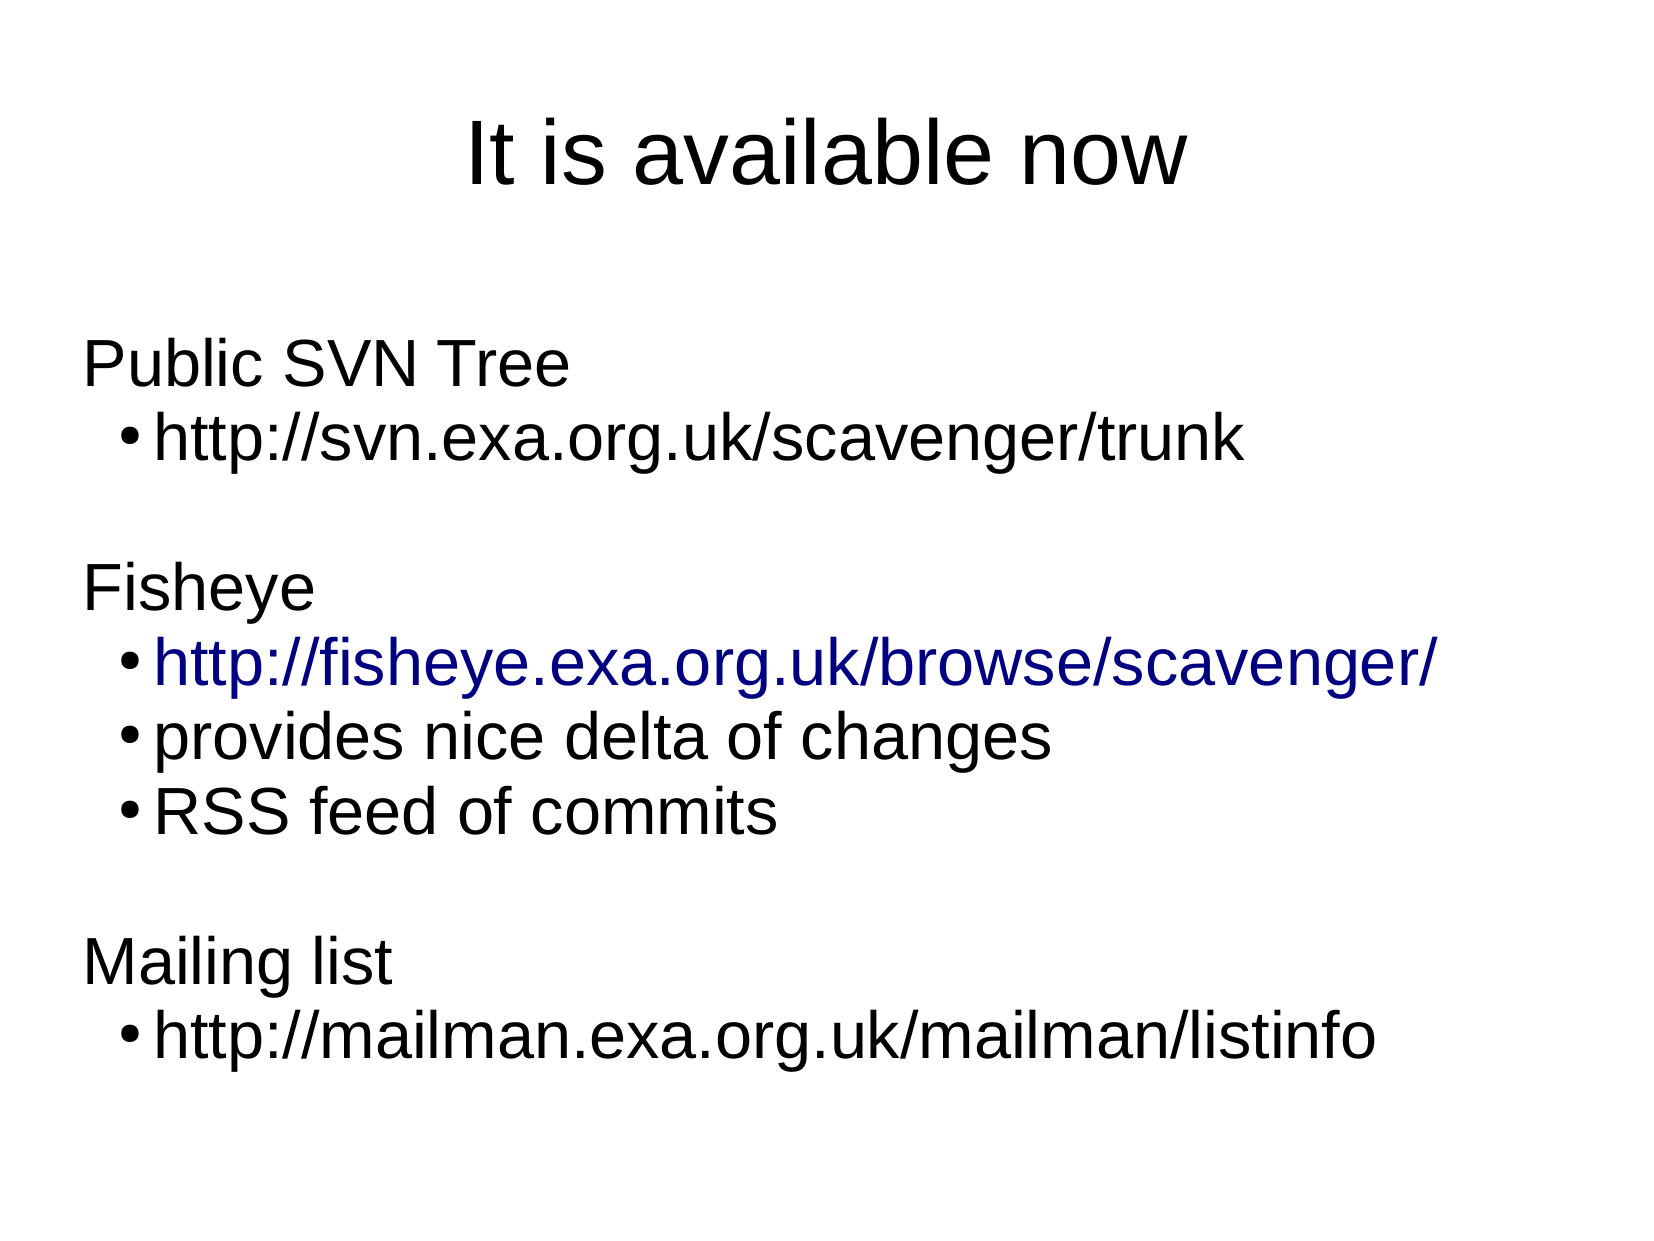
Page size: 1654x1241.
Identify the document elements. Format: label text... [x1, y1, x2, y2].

subtitle Public SVN Tree http://svn.exa.org.uk/scavenger/trunk Fisheye http://fisheye.exa.org.uk/browse/scavenger/ provides nice delta of changes RSS feed of commits Mailing list http://mailman.exa.org.uk/mailman/listinfo [82, 297, 1571, 1102]
title It is available now [82, 56, 1571, 250]
